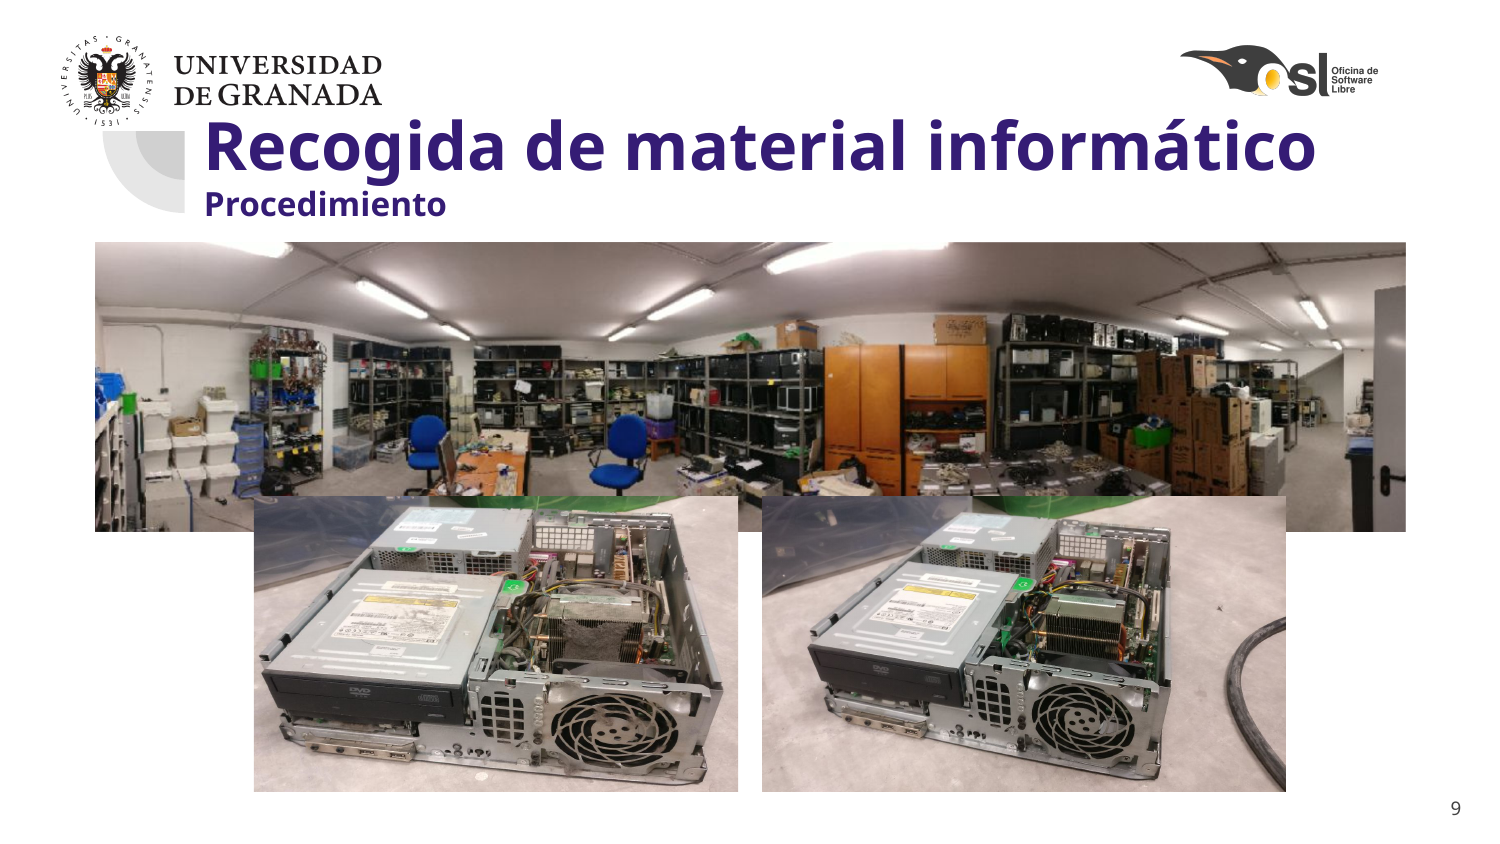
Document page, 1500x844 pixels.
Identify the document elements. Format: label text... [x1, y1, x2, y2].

picture [94, 241, 1406, 792]
picture [61, 36, 382, 126]
picture [1176, 25, 1404, 115]
title Recogida de material informático Procedimiento [188, 106, 1343, 221]
slide_number <número> [1386, 777, 1477, 842]
